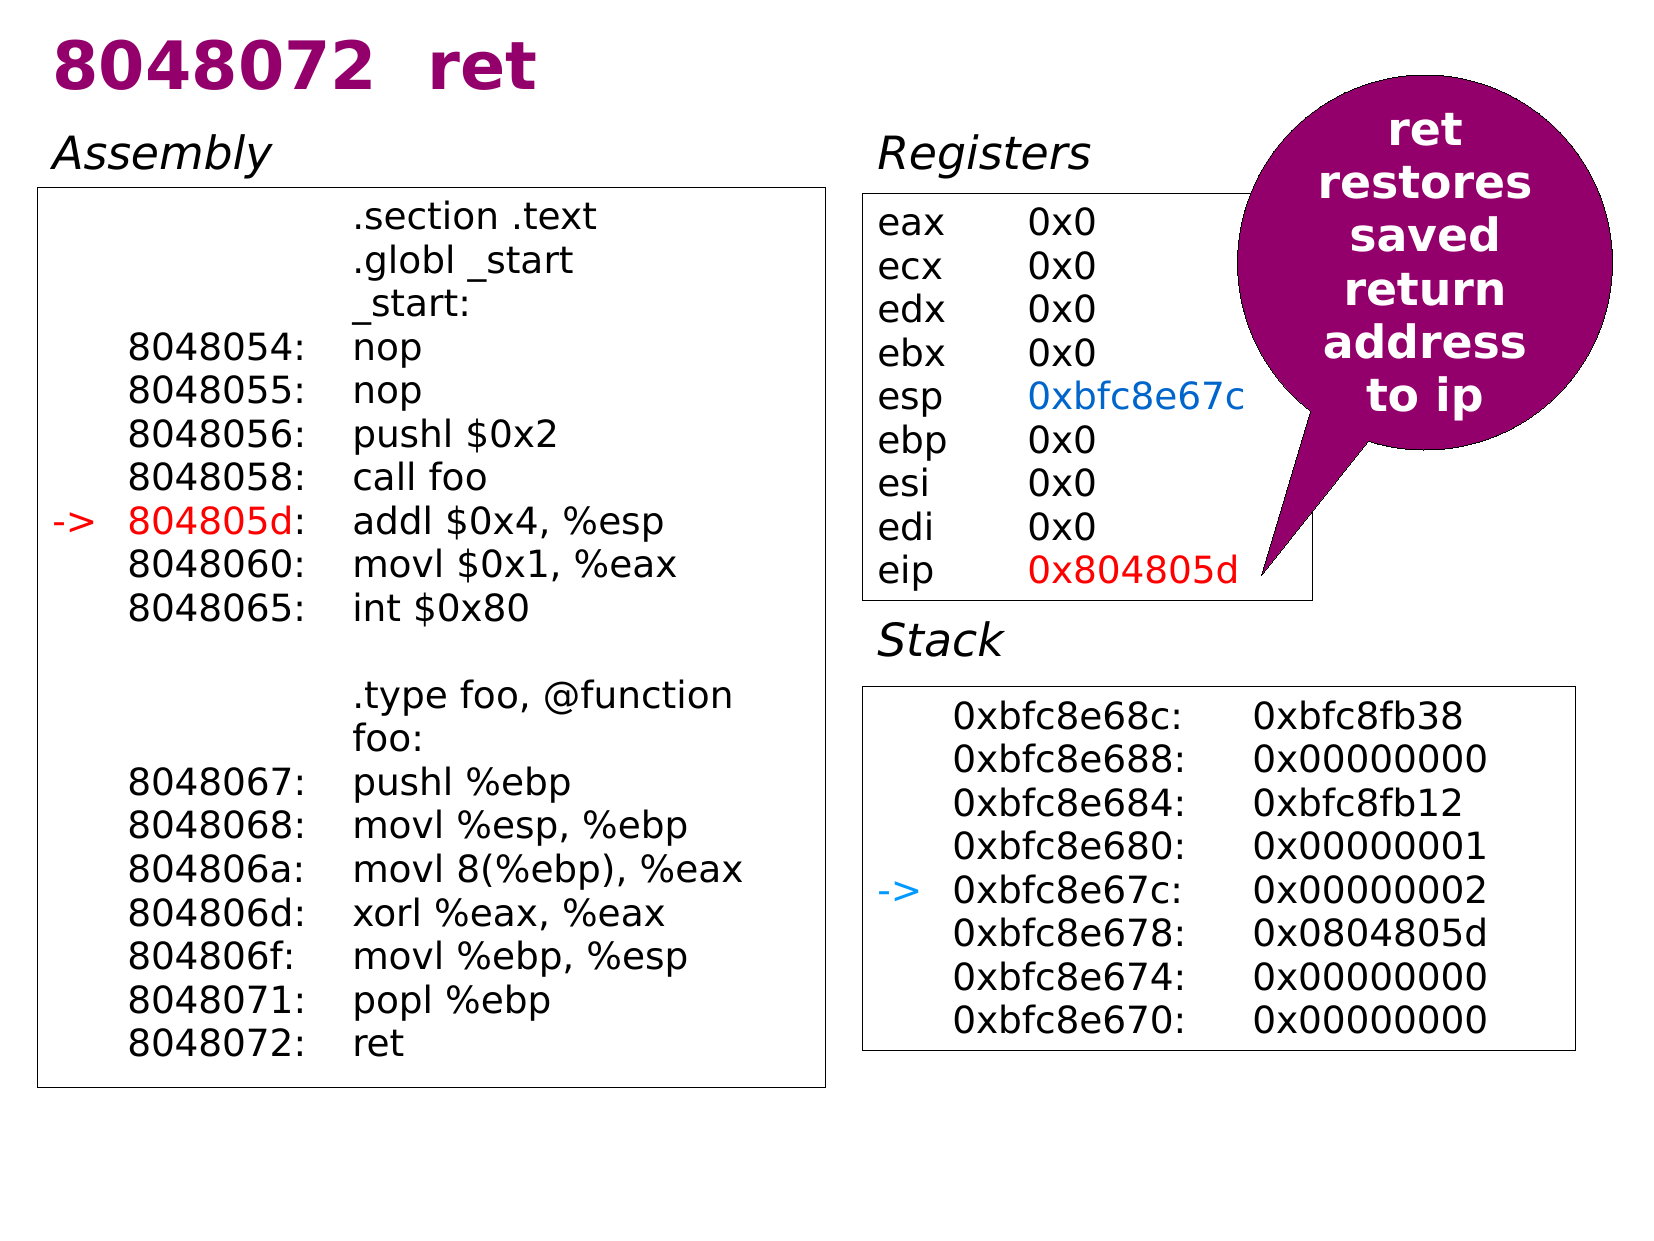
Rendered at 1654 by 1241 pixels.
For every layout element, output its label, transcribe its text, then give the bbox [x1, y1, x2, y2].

text_box .section .text .globl _start _start: 8048054: nop 8048055: nop 8048056: pushl $0x2 8048058: call foo -> 804805d: addl $0x4, %esp 8048060: movl $0x1, %eax 8048065: int $0x80 .type foo, @function foo: 8048067: pushl %ebp 8048068: movl %esp, %ebp 804806a: movl 8(%ebp), %eax 804806d: xorl %eax, %eax 804806f: movl %ebp, %esp 8048071: popl %ebp 8048072: ret [37, 187, 826, 1088]
text_box Registers [862, 119, 1126, 188]
text_box 8048072 ret [37, 19, 1276, 113]
text_box eax 0x0 ecx 0x0 edx 0x0 ebx 0x0 esp 0xbfc8e67c ebp 0x0 esi 0x0 edi 0x0 eip 0x804805d [862, 193, 1313, 601]
text_box Stack [862, 606, 1051, 676]
text_box Assembly [37, 119, 301, 188]
text_box 0xbfc8e68c: 0xbfc8fb38 0xbfc8e688: 0x00000000 0xbfc8e684: 0xbfc8fb12 0xbfc8e680: 0x00000001 -> 0xbfc8e67c: 0x00000002 0xbfc8e678: 0x0804805d 0xbfc8e674: 0x00000000 0xbfc8e670: 0x00000000 [862, 686, 1576, 1051]
text_box ret restores saved return address to ip [1237, 75, 1613, 576]
